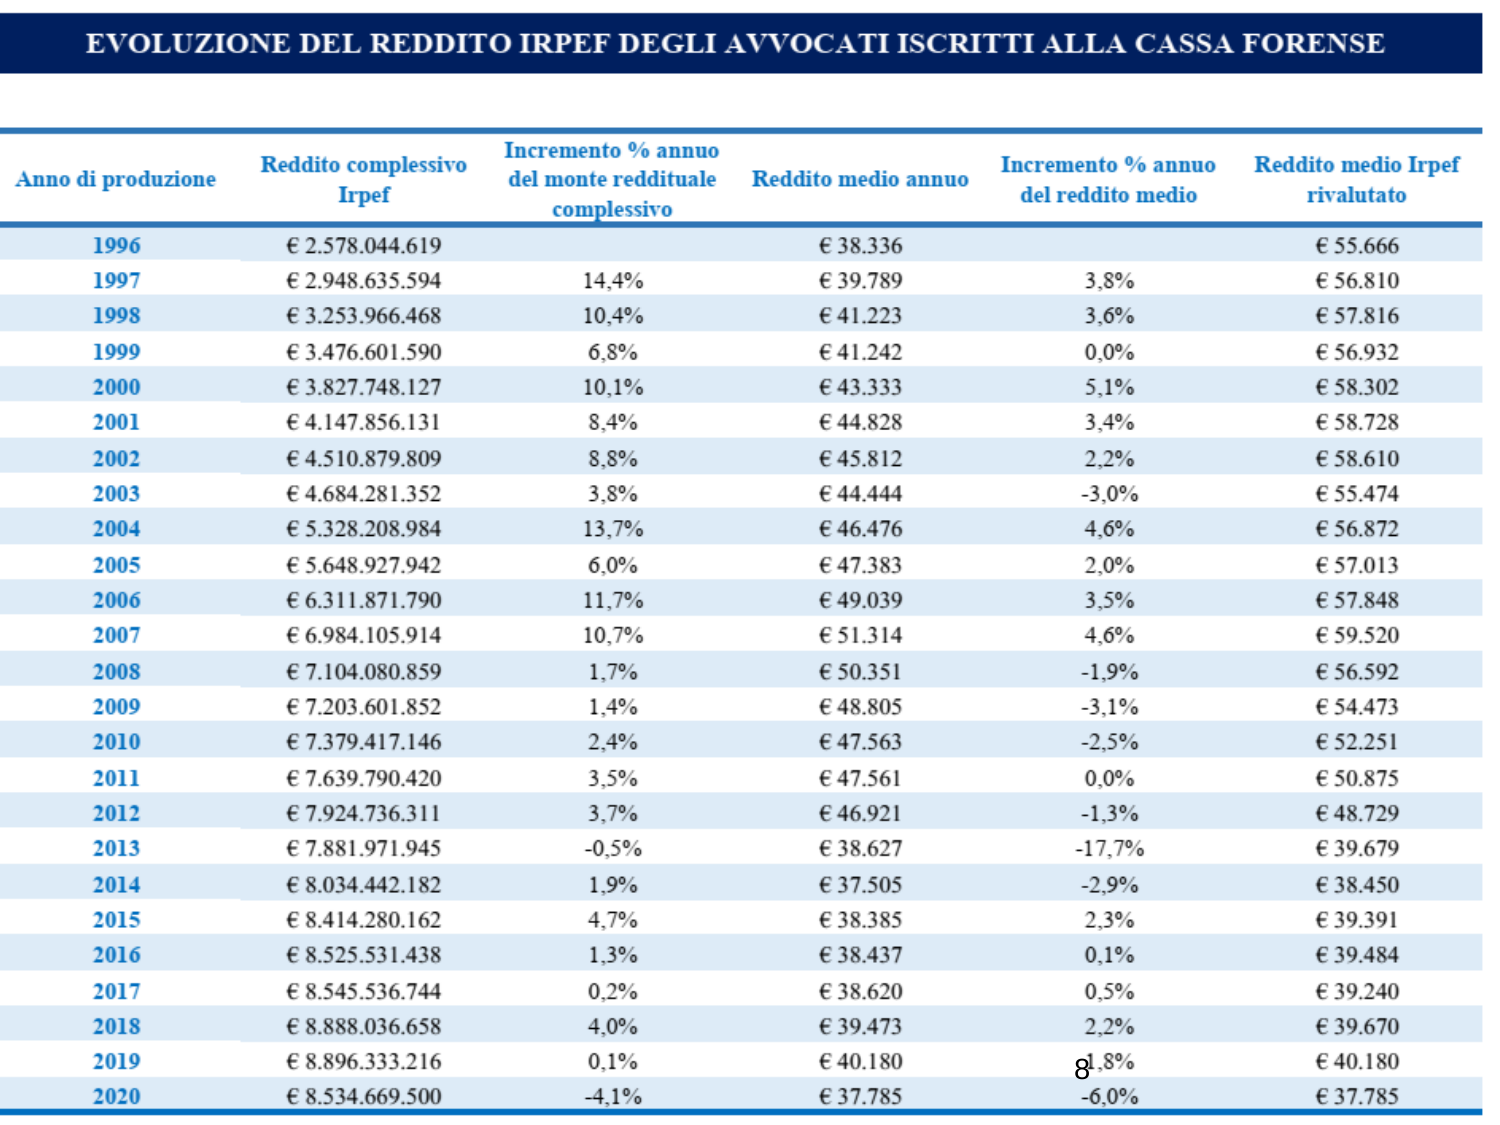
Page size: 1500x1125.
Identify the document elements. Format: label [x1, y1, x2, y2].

picture [0, 8, 1489, 1125]
text_box [1059, 1042, 1397, 1103]
